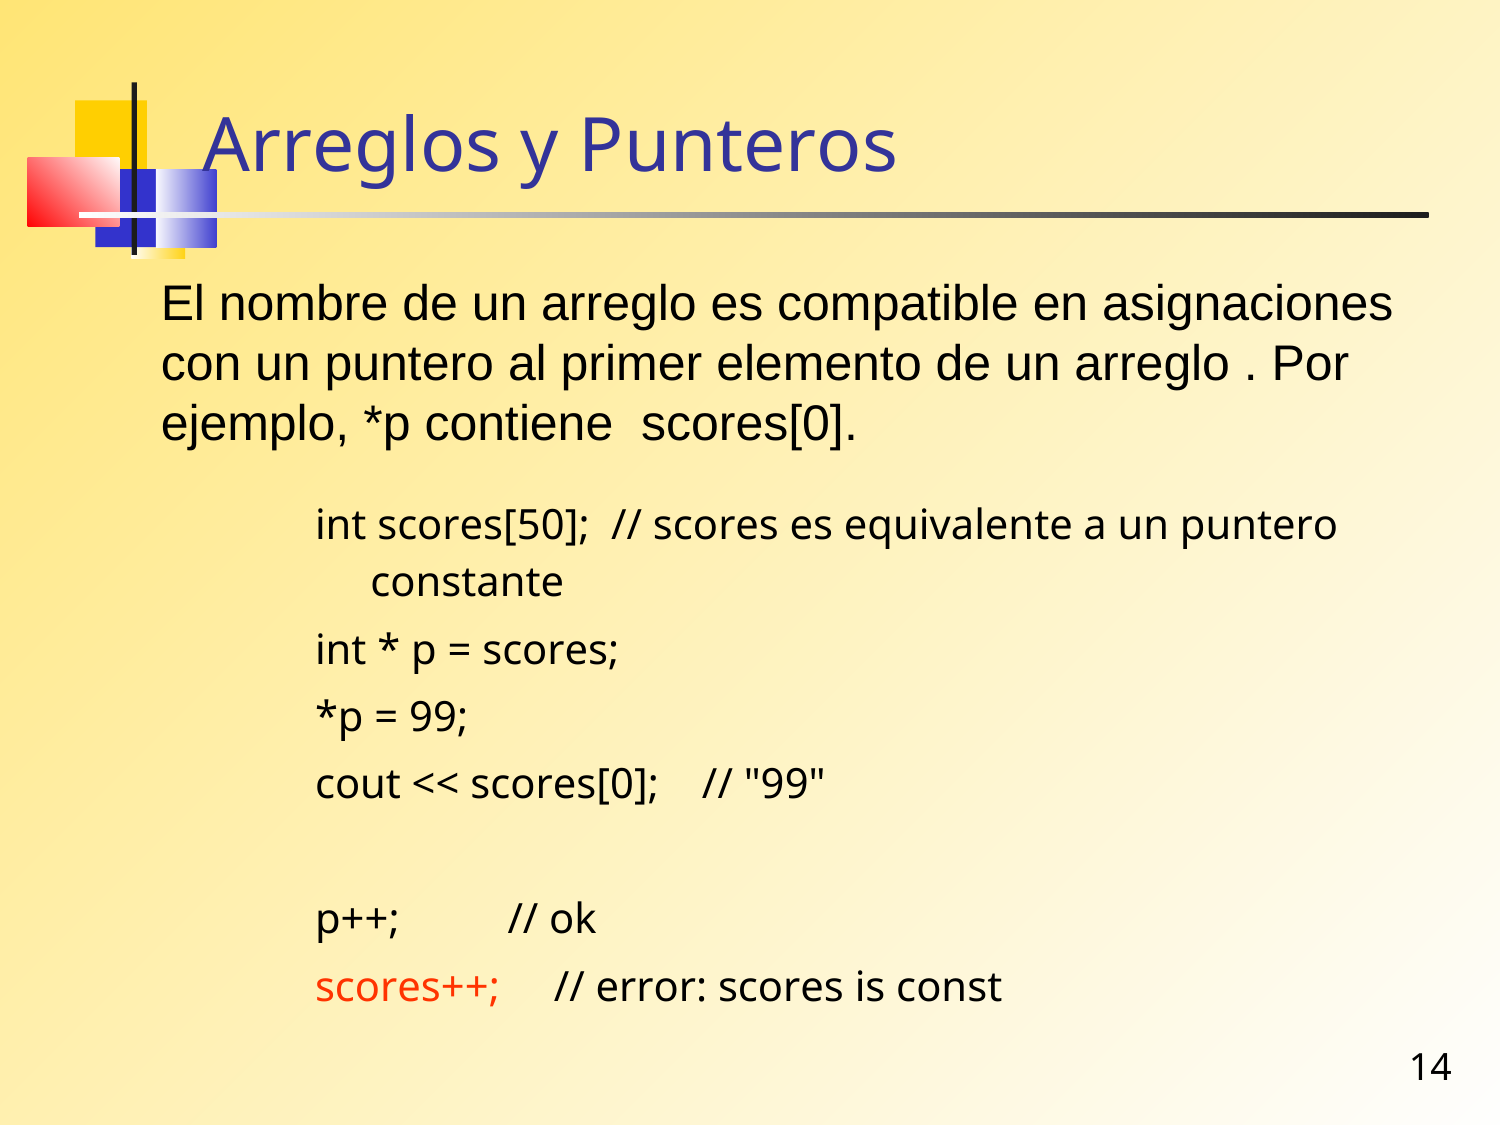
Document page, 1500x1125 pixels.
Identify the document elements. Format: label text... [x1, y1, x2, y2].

text_box El nombre de un arreglo es compatible en asignaciones con un puntero al primer elemento de un arreglo . Por ejemplo, *p contiene scores[0]. [137, 262, 1413, 458]
title Arreglos y Punteros [187, 37, 1466, 201]
list int scores[50]; // scores es equivalente a un puntero constante int * p = scores; *p = 99; cout << scores[0]; // "99" p++; // ok scores++; // error: scores is const [300, 487, 1463, 966]
